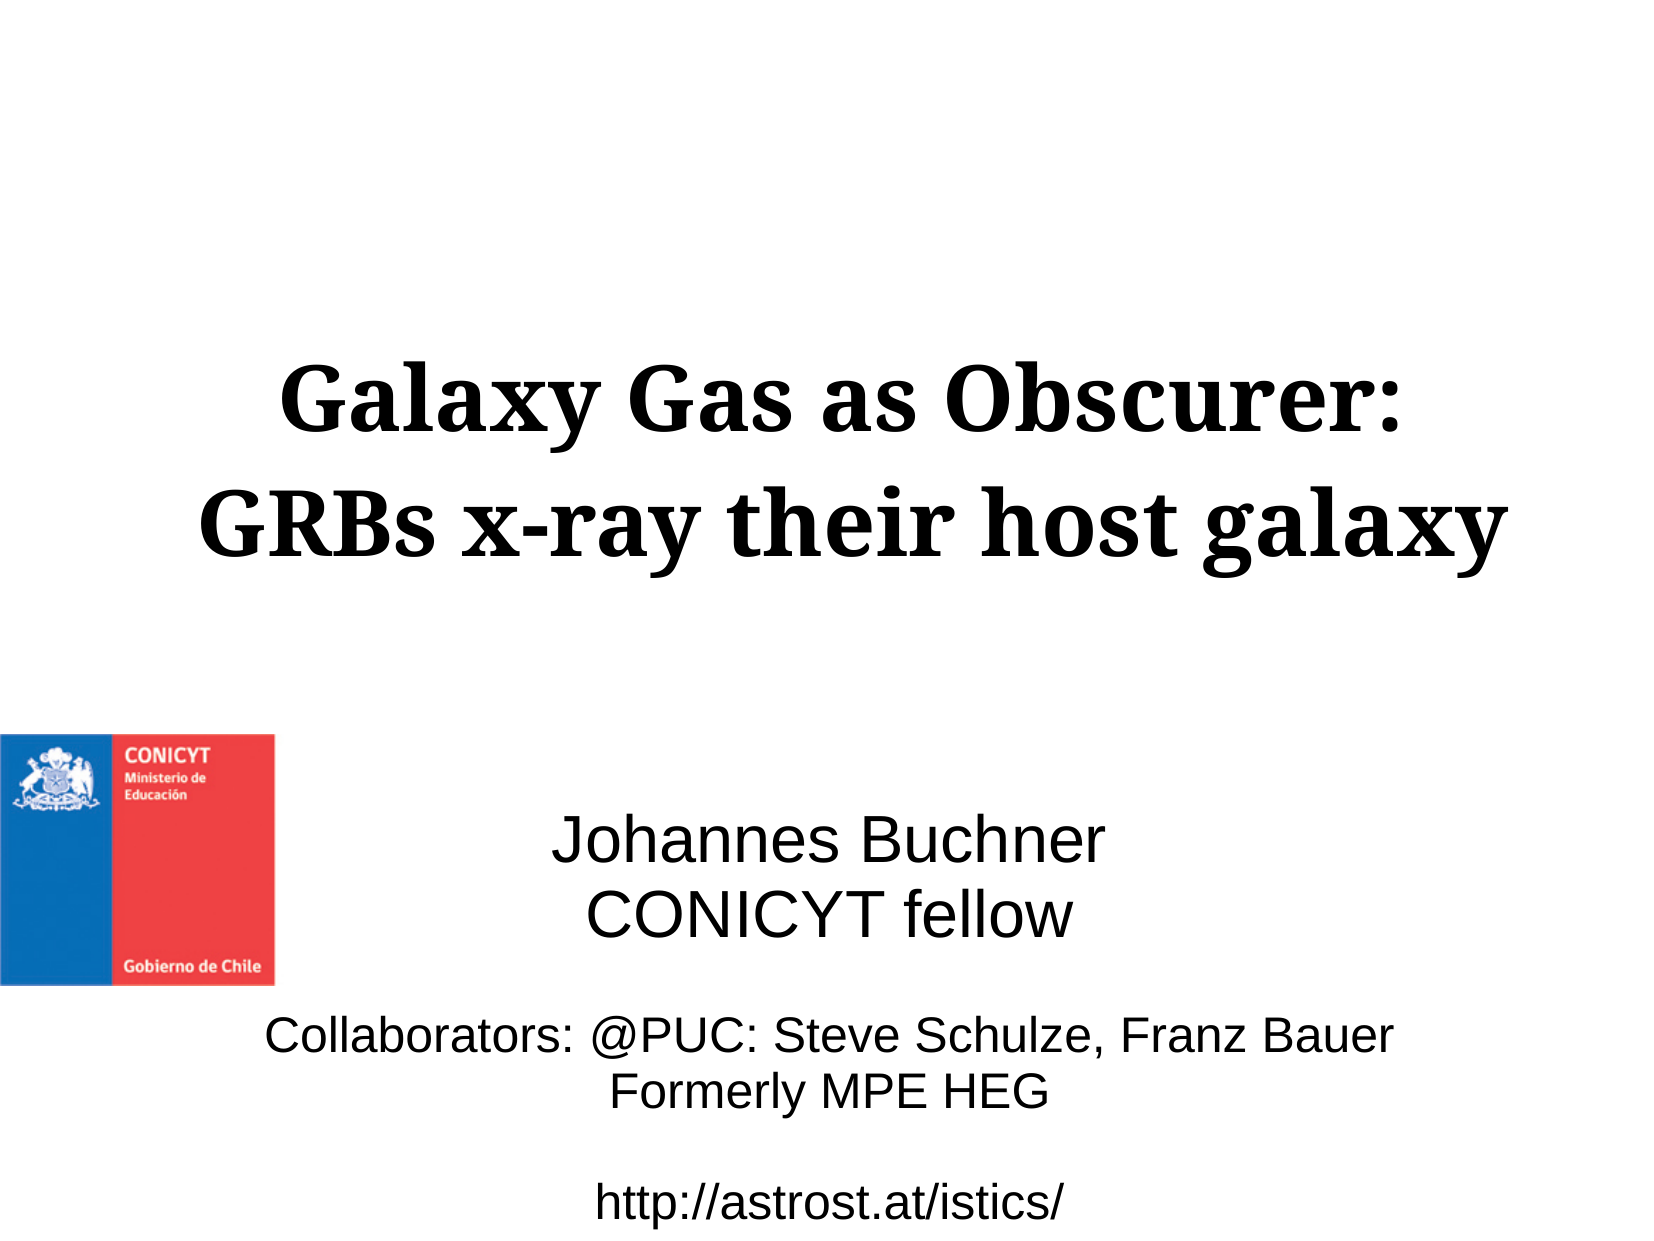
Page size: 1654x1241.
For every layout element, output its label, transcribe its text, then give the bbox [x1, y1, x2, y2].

title Galaxy Gas as Obscurer: GRBs x-ray their host galaxy [71, 263, 1636, 654]
picture [0, 734, 285, 986]
text_box Johannes Buchner CONICYT fellow Collaborators: @PUC: Steve Schulze, Franz Bauer Formerly MPE HEG http://astrost.at/istics/ [77, 645, 1582, 1238]
